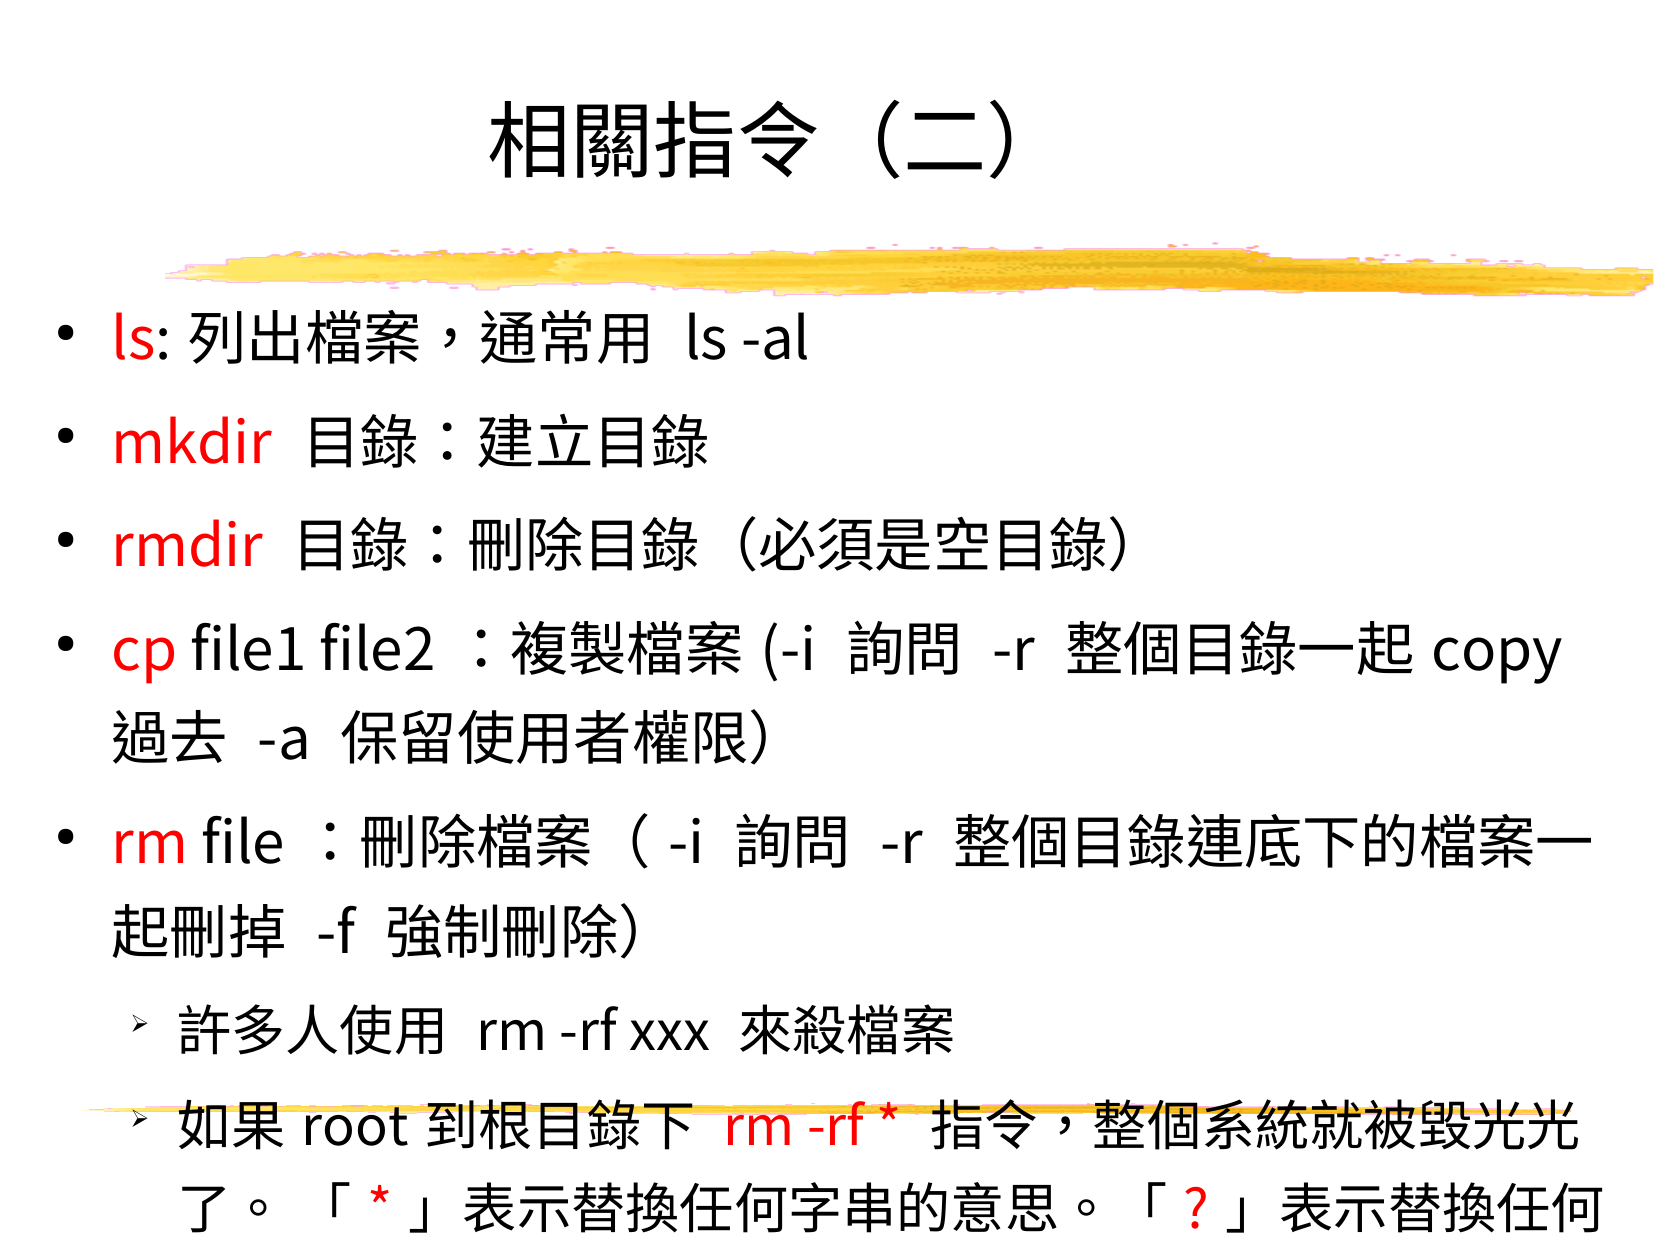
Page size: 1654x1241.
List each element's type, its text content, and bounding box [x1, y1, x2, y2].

picture [1271, 1112, 1284, 1117]
picture [545, 1112, 573, 1116]
picture [1541, 1112, 1551, 1117]
picture [1390, 1112, 1398, 1117]
picture [997, 1112, 1025, 1117]
picture [1555, 1112, 1565, 1117]
picture [857, 1112, 885, 1117]
picture [1137, 1112, 1154, 1117]
picture [1487, 1112, 1497, 1117]
picture [1169, 1112, 1180, 1117]
picture [526, 1112, 541, 1117]
picture [493, 1112, 501, 1117]
picture [82, 1112, 185, 1117]
picture [892, 1112, 940, 1117]
picture [1452, 1112, 1460, 1117]
picture [1118, 1112, 1127, 1117]
picture [210, 1112, 222, 1117]
picture [1026, 1112, 1097, 1117]
picture [1512, 1112, 1540, 1117]
picture [1401, 1112, 1409, 1117]
picture [1412, 1112, 1422, 1117]
picture [473, 1112, 488, 1117]
picture [1183, 1112, 1193, 1117]
picture [1348, 1112, 1378, 1117]
picture [958, 1112, 995, 1117]
picture [1287, 1112, 1344, 1117]
picture [1221, 1112, 1260, 1117]
picture [669, 1112, 852, 1117]
picture [165, 237, 1654, 308]
picture [1464, 1112, 1486, 1117]
picture [944, 1112, 954, 1117]
picture [594, 1112, 628, 1117]
list ls:列出檔案，通常用 ls -al mkdir 目錄：建立目錄 rmdir 目錄：刪除目錄（必須是空目錄） cp file1 file2：複製檔案(-i 詢問 -r 整個目錄一起copy過去 -a 保留使用者權限） rm file：刪除檔案（-i 詢問 -r 整個目錄連底下的檔案一起刪掉 -f 強制刪除） 許多人使用 rm -rf xxx 來殺檔案 如果root到根目錄下 rm -rf * 指令，整個系統就被毀光光了。 「*」表示替換任何字串的意思。「?」表示替換任何一個字元。 [55, 286, 1606, 1112]
title 相關指令（二） [76, 28, 1482, 236]
picture [1426, 1112, 1441, 1117]
picture [188, 1113, 198, 1117]
picture [399, 1112, 433, 1117]
picture [577, 1112, 593, 1117]
picture [1197, 1112, 1221, 1117]
picture [451, 1112, 459, 1117]
picture [277, 1112, 394, 1117]
picture [1501, 1112, 1511, 1117]
picture [435, 1112, 448, 1117]
picture [226, 1112, 240, 1117]
picture [632, 1112, 665, 1117]
